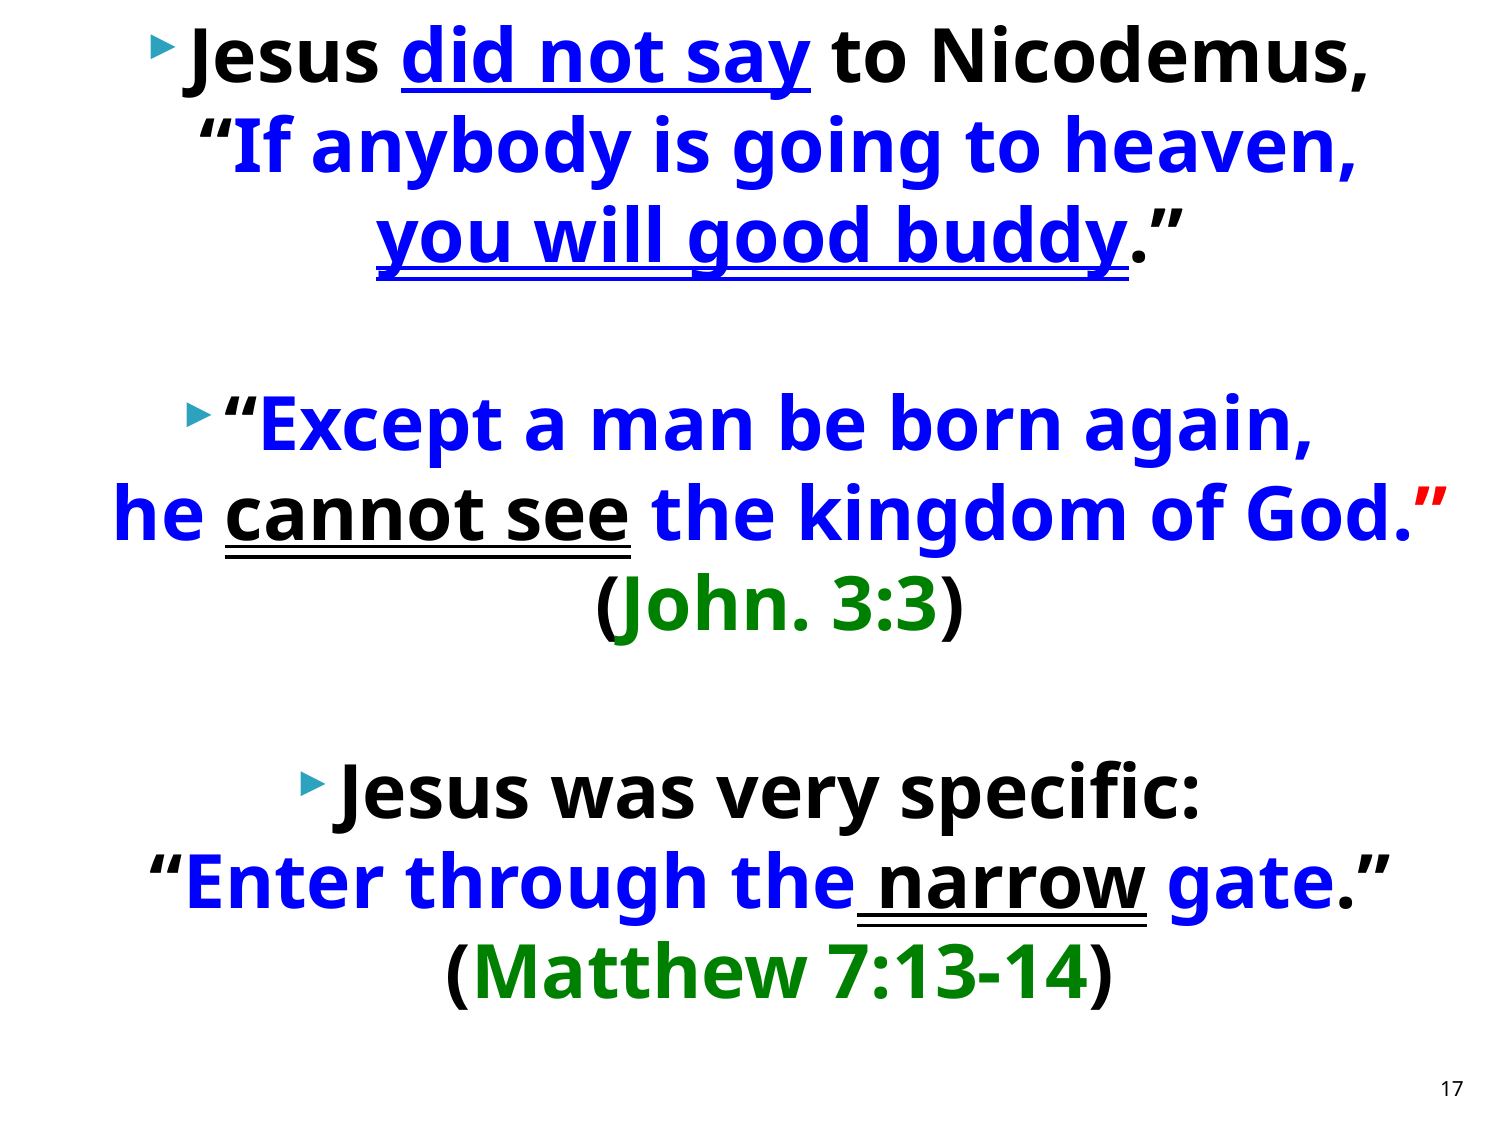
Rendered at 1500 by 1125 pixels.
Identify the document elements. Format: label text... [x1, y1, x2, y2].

list Jesus did not say to Nicodemus, “If anybody is going to heaven, you will good buddy.” “Except a man be born again, he cannot see the kingdom of God.” (John. 3:3) Jesus was very specific: “Enter through the narrow gate.” (Matthew 7:13-14) [0, 0, 1500, 1125]
slide_number <number> [1418, 1051, 1479, 1112]
